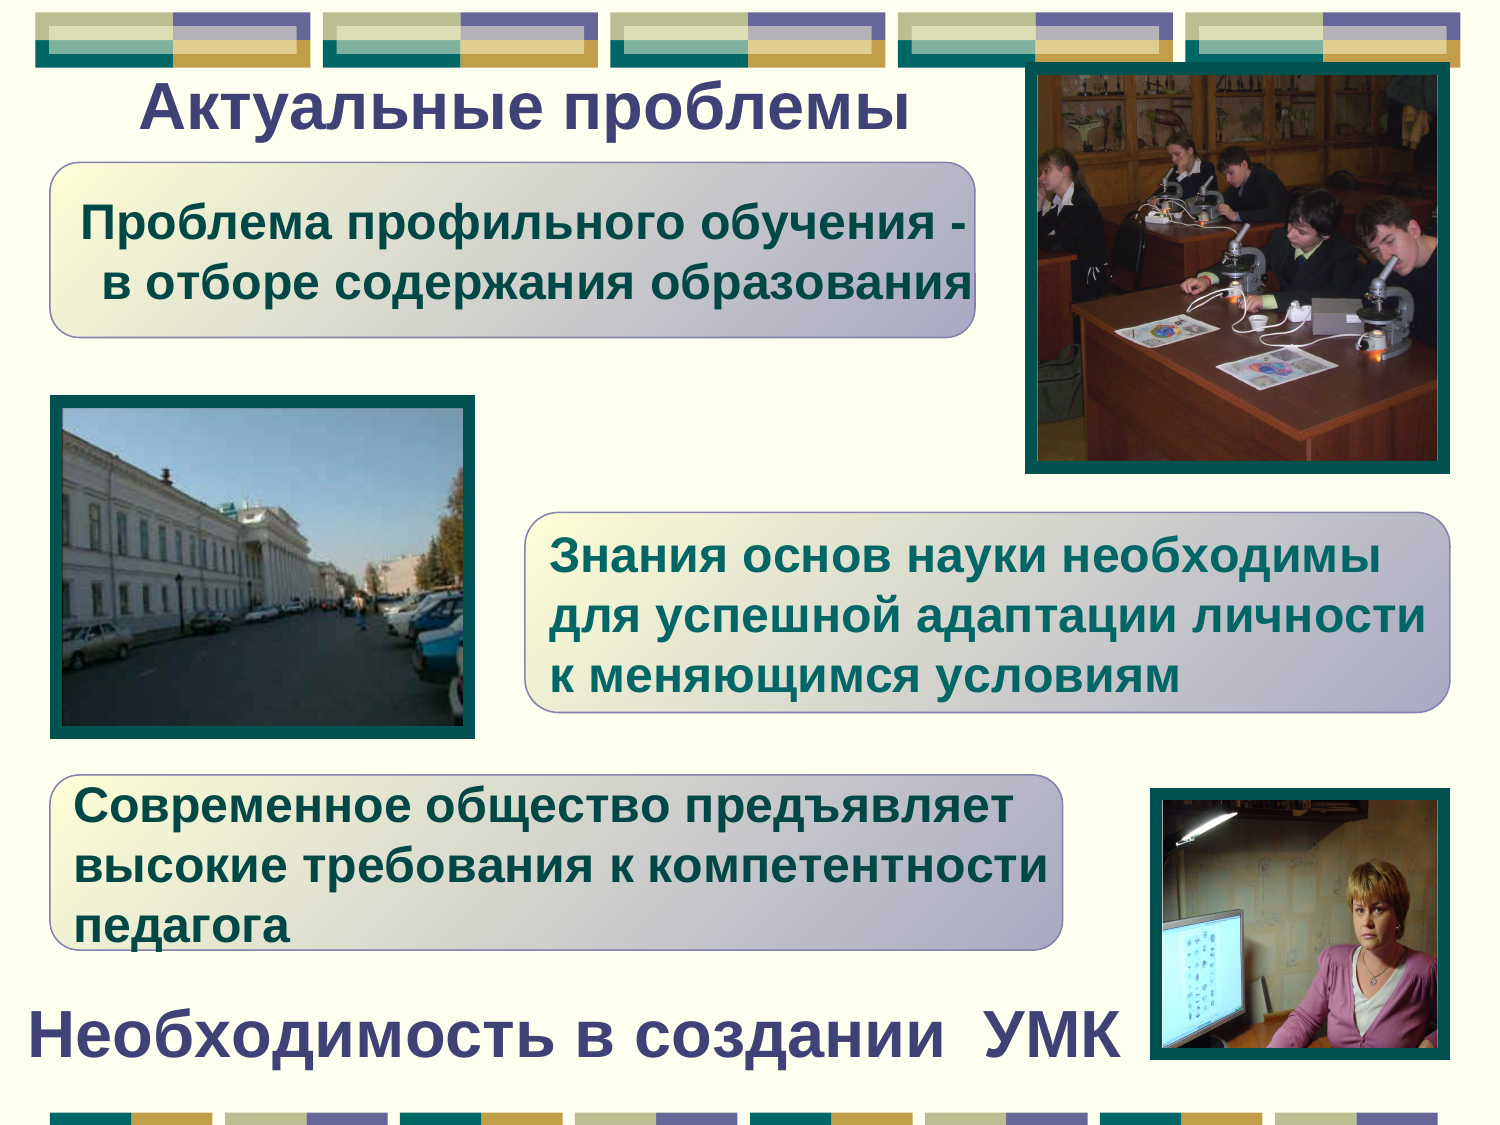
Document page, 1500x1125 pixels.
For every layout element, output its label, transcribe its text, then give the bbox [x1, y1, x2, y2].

text_box Знания основ науки необходимы для успешной адаптации личности к меняющимся условиям [524, 512, 1450, 713]
title Актуальные проблемы [50, 61, 1000, 152]
text_box Проблема профильного обучения - в отборе содержания образования [49, 162, 976, 338]
text_box Современное общество предъявляет высокие требования к компетентности педагога [49, 774, 1063, 951]
picture [1162, 800, 1438, 1048]
text_box Необходимость в создании УМК [0, 987, 1251, 1075]
picture [1037, 75, 1438, 462]
picture [62, 407, 463, 727]
